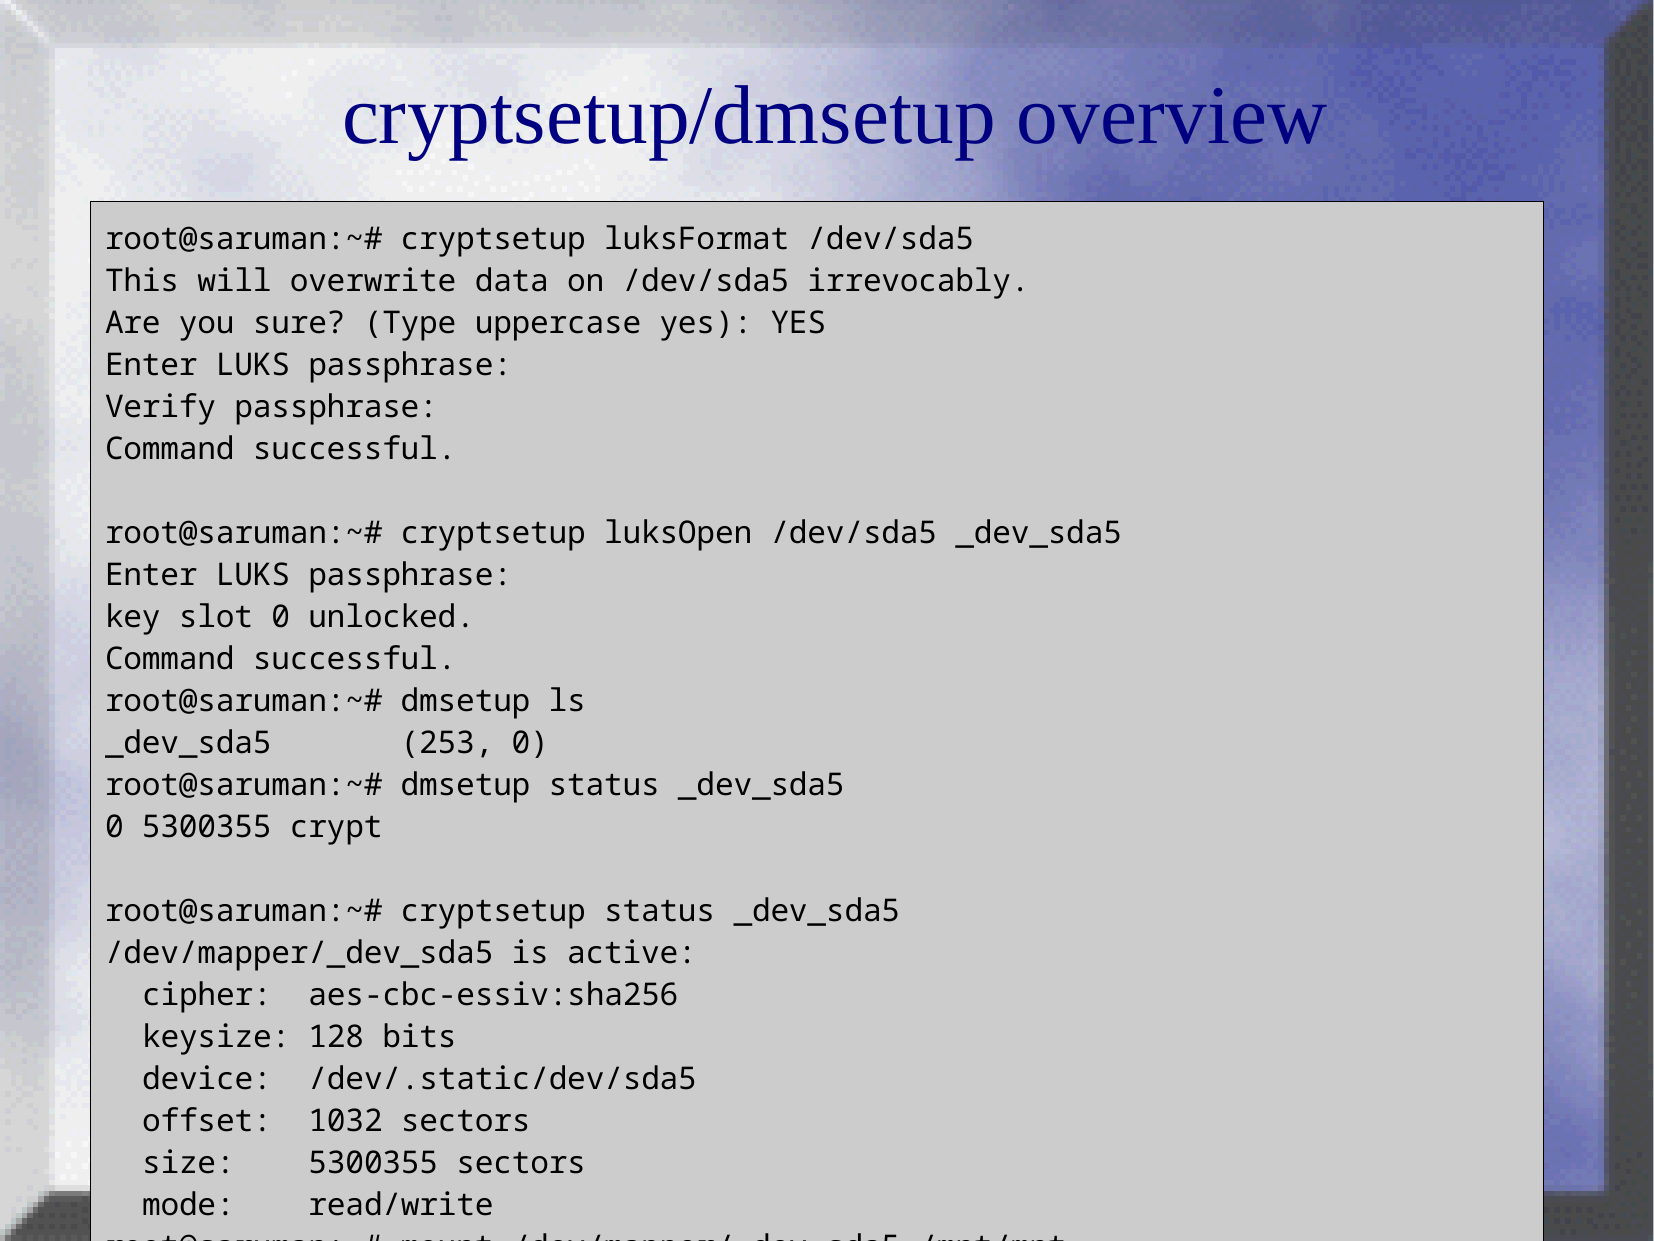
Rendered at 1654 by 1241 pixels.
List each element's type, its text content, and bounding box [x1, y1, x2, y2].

title cryptsetup/dmsetup overview [120, 65, 1552, 167]
picture [0, 0, 1654, 1241]
text_box root@saruman:~# cryptsetup luksFormat /dev/sda5 This will overwrite data on /dev/sda5 irrevocably. Are you sure? (Type uppercase yes): YES Enter LUKS passphrase: Verify passphrase: Command successful. root@saruman:~# cryptsetup luksOpen /dev/sda5 _dev_sda5 Enter LUKS passphrase: key slot 0 unlocked. Command successful. root@saruman:~# dmsetup ls _dev_sda5 (253, 0) root@saruman:~# dmsetup status _dev_sda5 0 5300355 crypt root@saruman:~# cryptsetup status _dev_sda5 /dev/mapper/_dev_sda5 is active: cipher: aes-cbc-essiv:sha256 keysize: 128 bits device: /dev/.static/dev/sda5 offset: 1032 sectors size: 5300355 sectors mode: read/write root@saruman:~# mount /dev/mapper/_dev_sda5 /mnt/mnt [90, 201, 1544, 1133]
